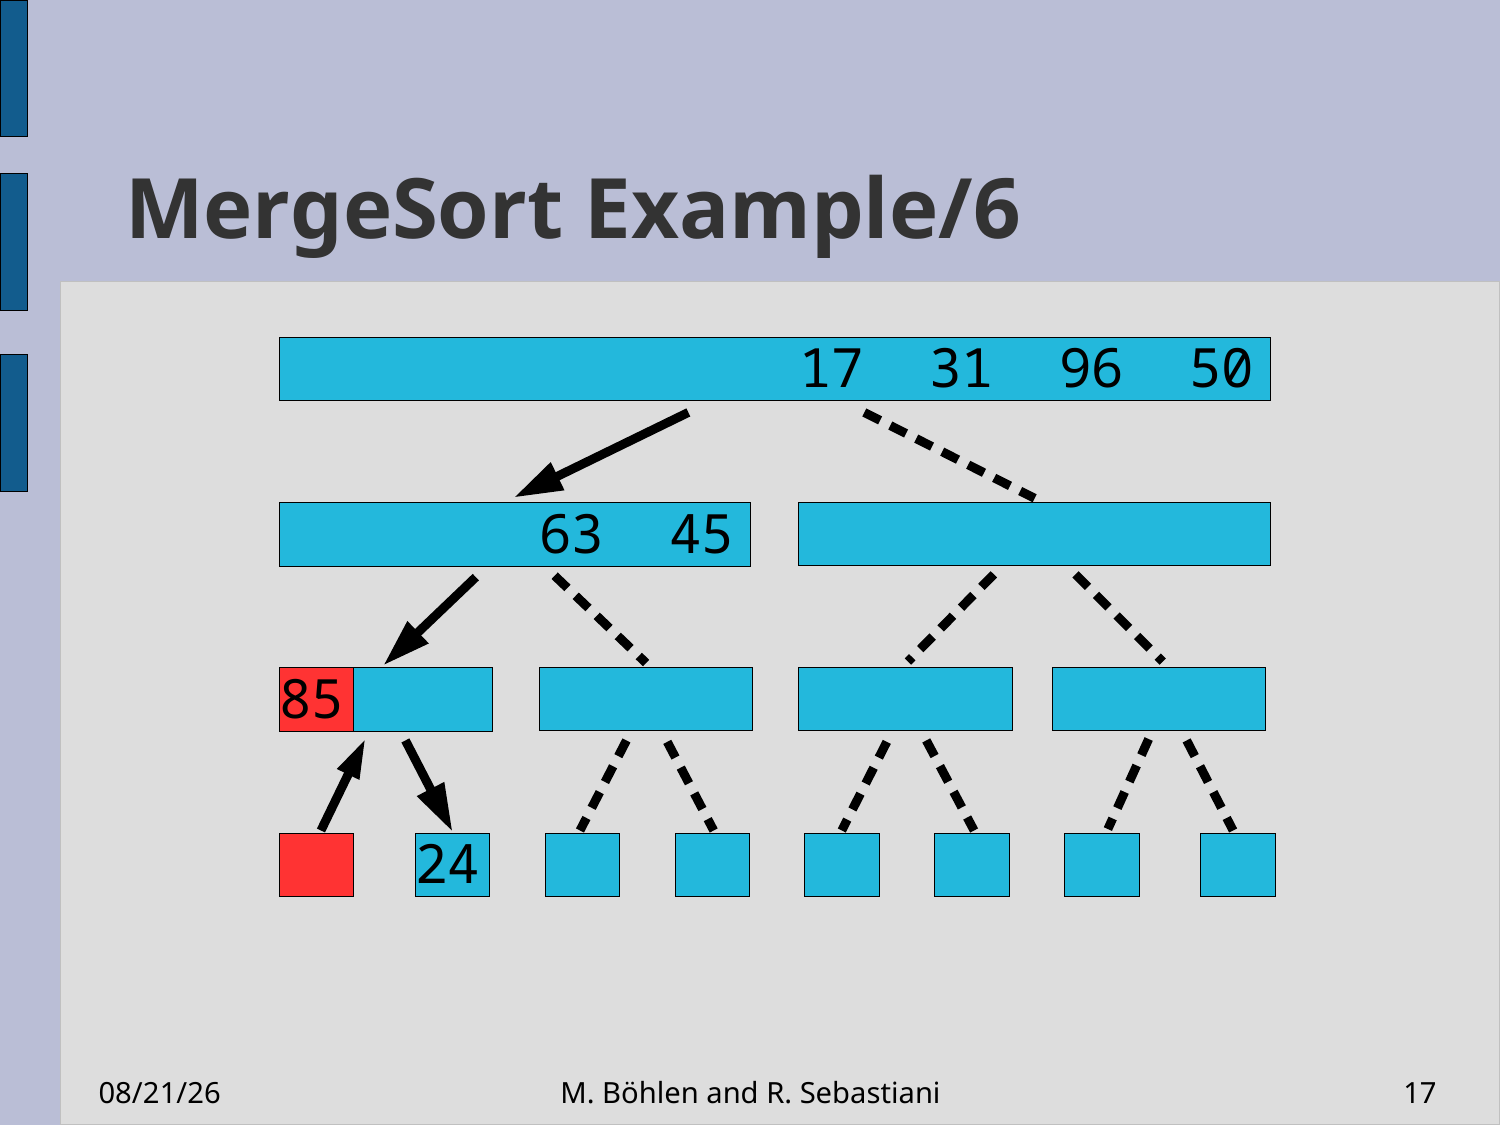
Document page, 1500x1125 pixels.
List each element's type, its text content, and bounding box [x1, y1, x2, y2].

text_box [798, 502, 1271, 566]
text_box 24 [415, 833, 490, 897]
text_box [1200, 833, 1276, 897]
text_box [798, 667, 1013, 731]
text_box [545, 833, 620, 897]
text_box 17 31 96 50 [279, 337, 1271, 401]
text_box [279, 833, 354, 897]
text_box 63 45 [279, 502, 751, 566]
text_box [934, 833, 1010, 897]
text_box [675, 833, 750, 897]
text_box [539, 667, 753, 731]
text_box 85 [279, 667, 354, 731]
title MergeSort Example/6 [110, 67, 1392, 271]
text_box [1052, 667, 1266, 731]
text_box [1064, 833, 1140, 897]
text_box [804, 833, 880, 897]
text_box 85 [354, 667, 493, 731]
